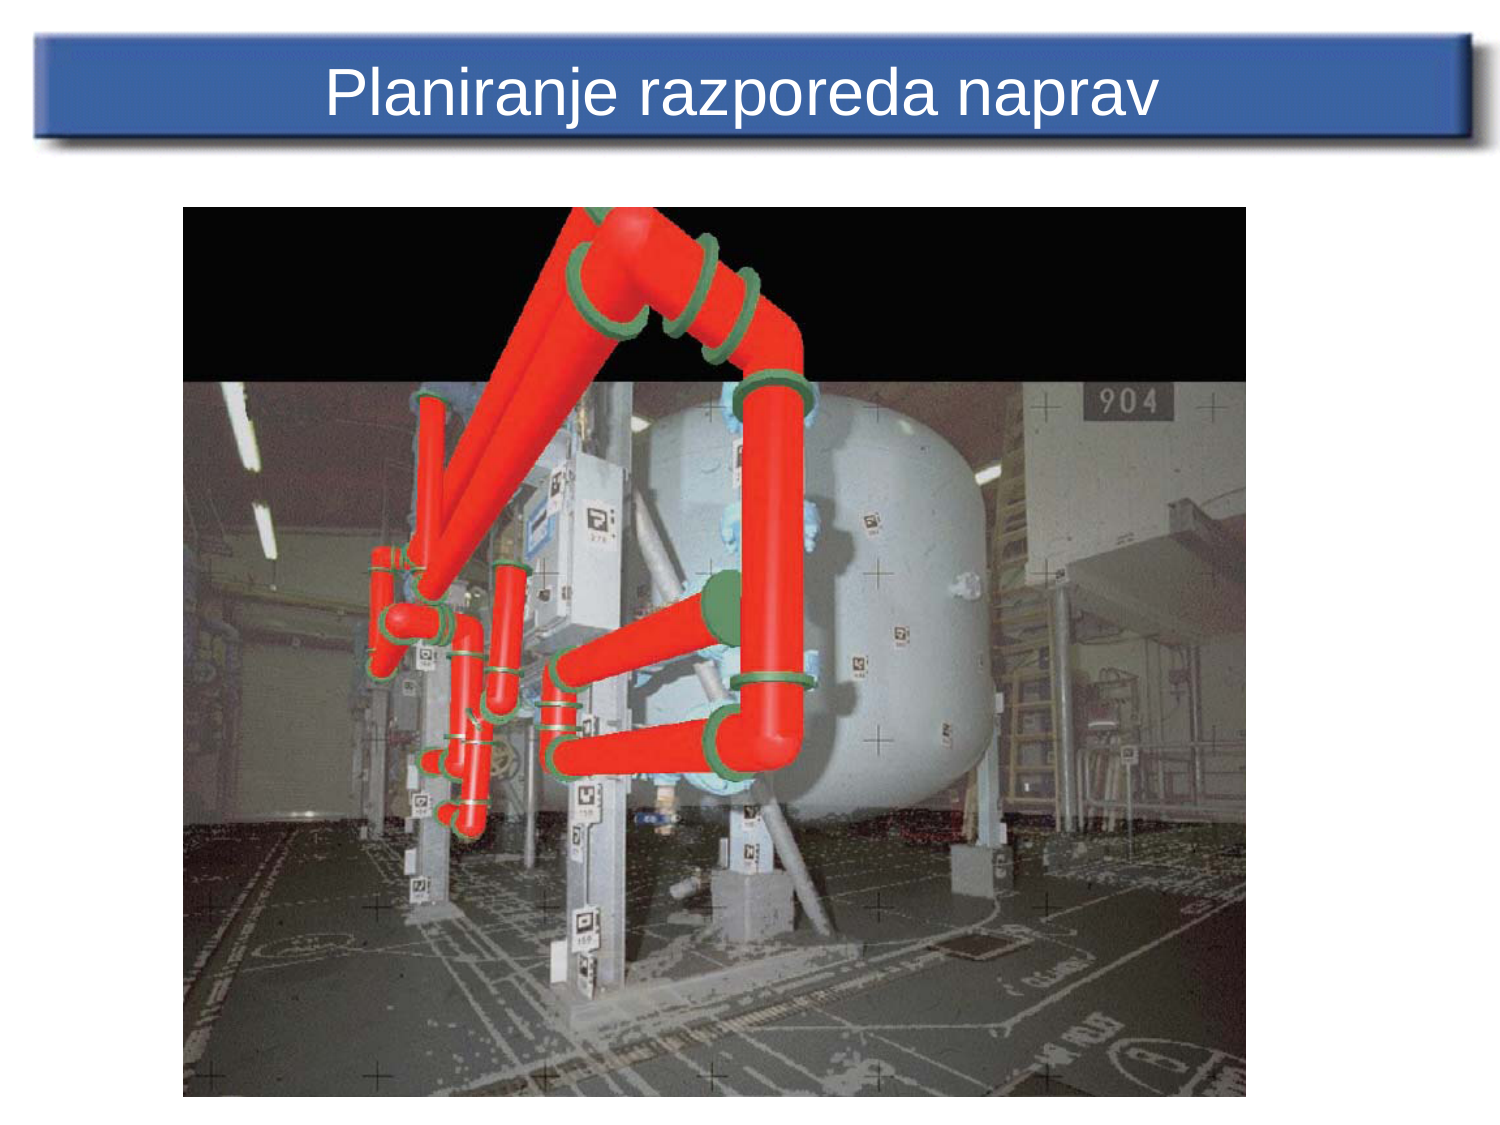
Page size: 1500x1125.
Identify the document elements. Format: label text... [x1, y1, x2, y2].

picture [32, 30, 1500, 158]
picture [183, 207, 1246, 1097]
text_box Planiranje razporeda naprav [309, 41, 1176, 137]
